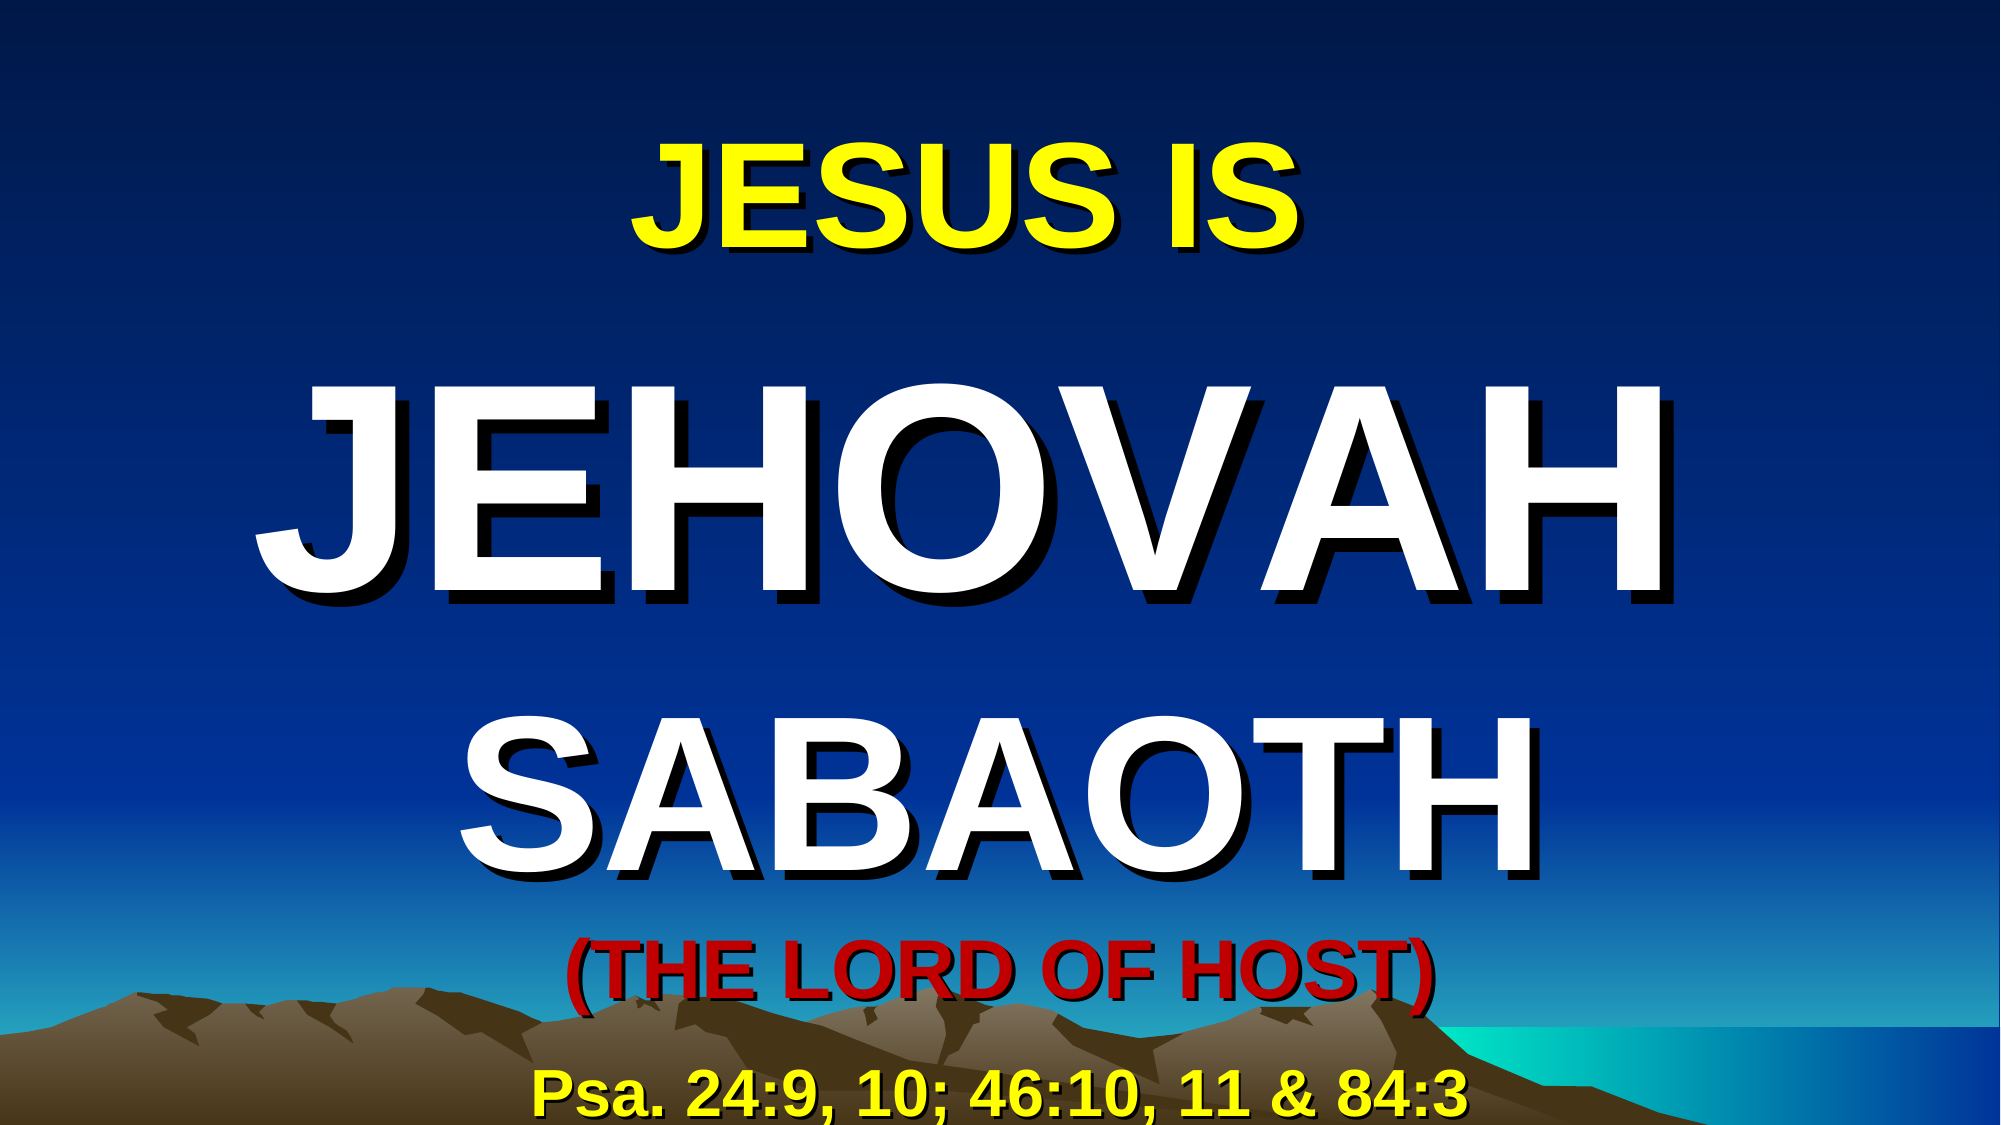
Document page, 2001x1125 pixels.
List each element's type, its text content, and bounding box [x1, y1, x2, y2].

title JESUS IS JEHOVAH SABAOTH (THE LORD OF HOST) Psa. 24:9, 10; 46:10, 11 & 84:3 [0, 0, 2000, 1125]
